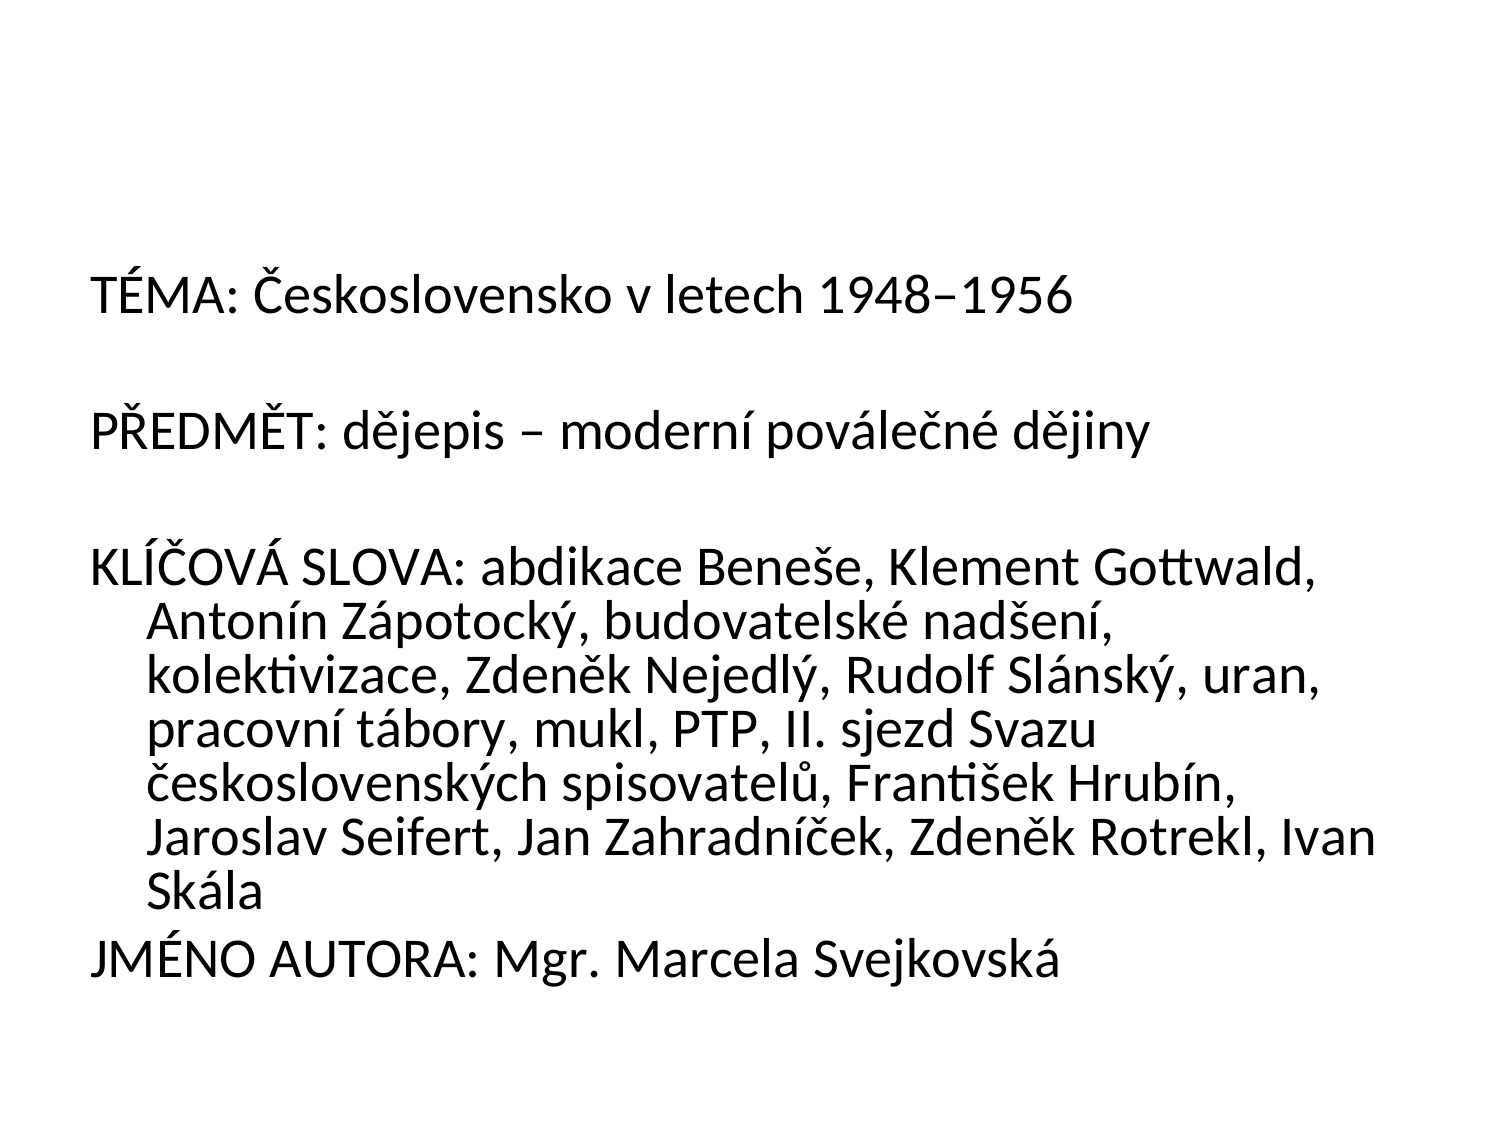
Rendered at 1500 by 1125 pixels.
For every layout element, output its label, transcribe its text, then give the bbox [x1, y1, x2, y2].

list TÉMA: Československo v letech 1948–1956 PŘEDMĚT: dějepis – moderní poválečné dějiny KLÍČOVÁ SLOVA: abdikace Beneše, Klement Gottwald, Antonín Zápotocký, budovatelské nadšení, kolektivizace, Zdeněk Nejedlý, Rudolf Slánský, uran, pracovní tábory, mukl, PTP, II. sjezd Svazu československých spisovatelů, František Hrubín, Jaroslav Seifert, Jan Zahradníček, Zdeněk Rotrekl, Ivan Skála JMÉNO AUTORA: Mgr. Marcela Svejkovská [75, 262, 1426, 1125]
